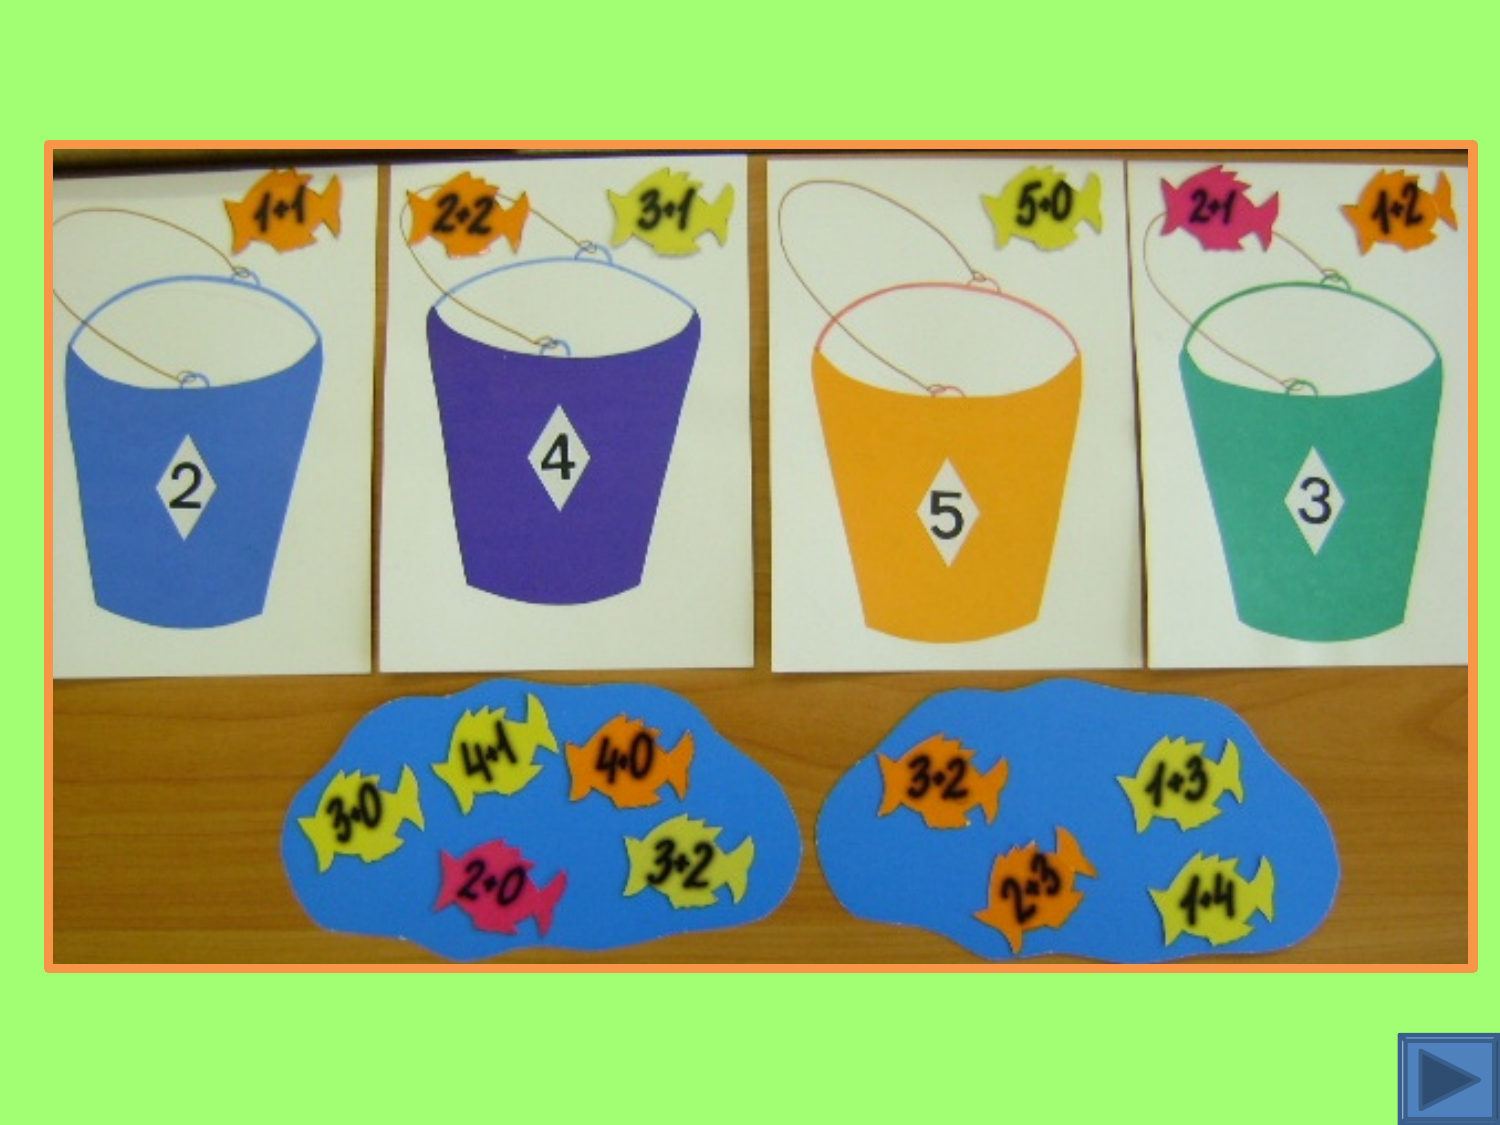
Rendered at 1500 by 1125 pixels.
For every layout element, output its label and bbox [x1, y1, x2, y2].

text_box [1401, 1034, 1500, 1125]
picture [53, 149, 1469, 965]
